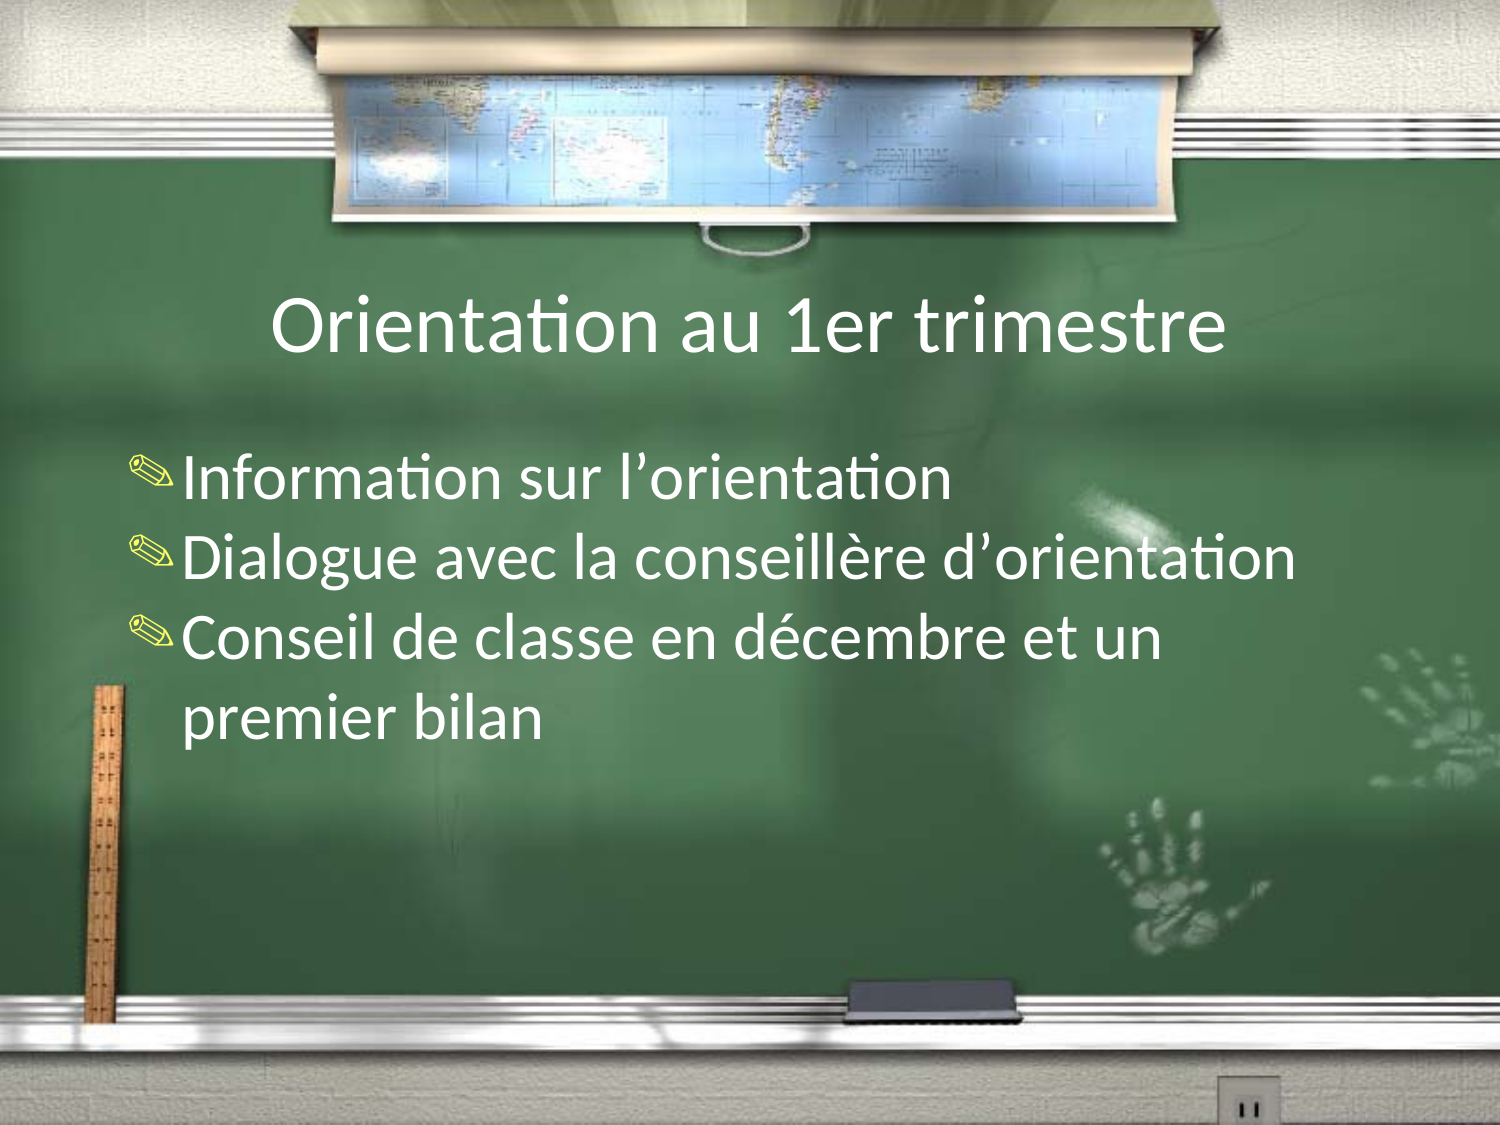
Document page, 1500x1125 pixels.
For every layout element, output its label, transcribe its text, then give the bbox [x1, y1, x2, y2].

text_box Information sur l’orientation Dialogue avec la conseillère d’orientation Conseil de classe en décembre et un premier bilan [112, 425, 1388, 1001]
text_box Orientation au 1er trimestre [112, 224, 1388, 413]
picture [0, 0, 1500, 1125]
